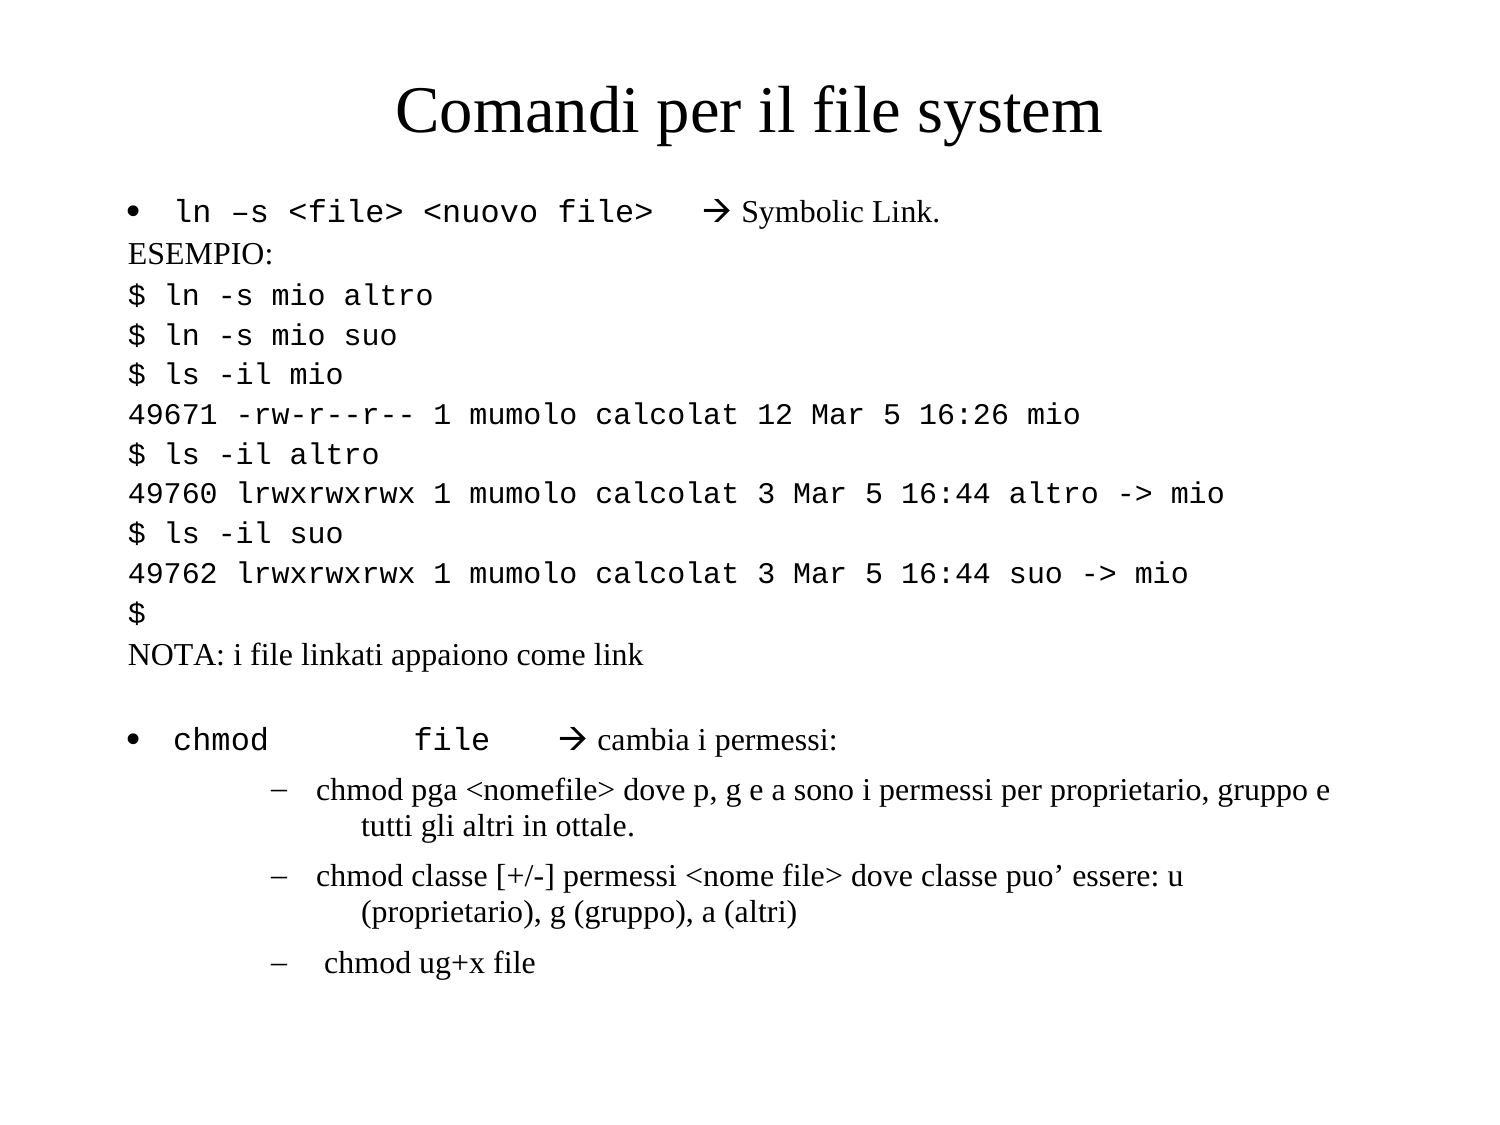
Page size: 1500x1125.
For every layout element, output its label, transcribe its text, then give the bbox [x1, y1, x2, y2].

title Comandi per il file system [112, 12, 1388, 187]
list ln –s <file> <nuovo file>  Symbolic Link. ESEMPIO: $ ln -s mio altro $ ln -s mio suo $ ls -il mio 49671 -rw-r--r-- 1 mumolo calcolat 12 Mar 5 16:26 mio $ ls -il altro 49760 lrwxrwxrwx 1 mumolo calcolat 3 Mar 5 16:44 altro -> mio $ ls -il suo 49762 lrwxrwxrwx 1 mumolo calcolat 3 Mar 5 16:44 suo -> mio $ NOTA: i file linkati appaiono come link chmod file  cambia i permessi: chmod pga <nomefile> dove p, g e a sono i permessi per proprietario, gruppo e tutti gli altri in ottale. chmod classe [+/-] permessi <nome file> dove classe puo’ essere: u (proprietario), g (gruppo), a (altri) chmod ug+x file [112, 187, 1388, 994]
